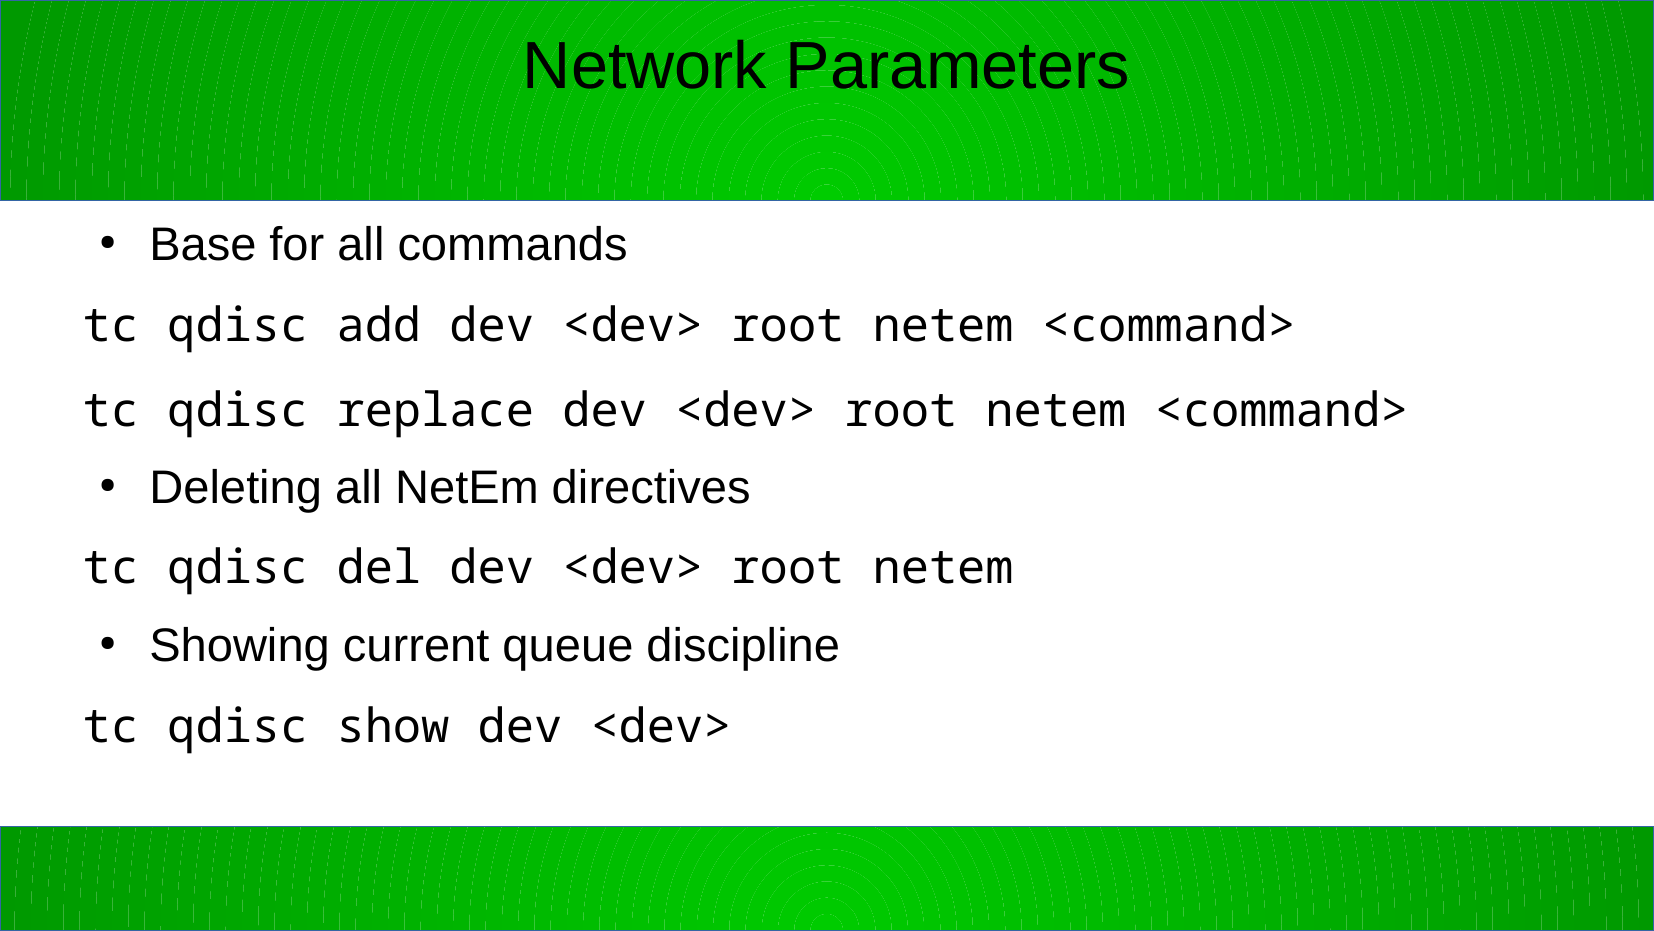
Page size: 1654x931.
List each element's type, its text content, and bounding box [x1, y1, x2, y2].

list Base for all commands tc qdisc add dev <dev> root netem <command> tc qdisc replace dev <dev> root netem <command> Deleting all NetEm directives tc qdisc del dev <dev> root netem Showing current queue discipline tc qdisc show dev <dev> [82, 217, 1571, 758]
title Network Parameters [82, 0, 1571, 143]
